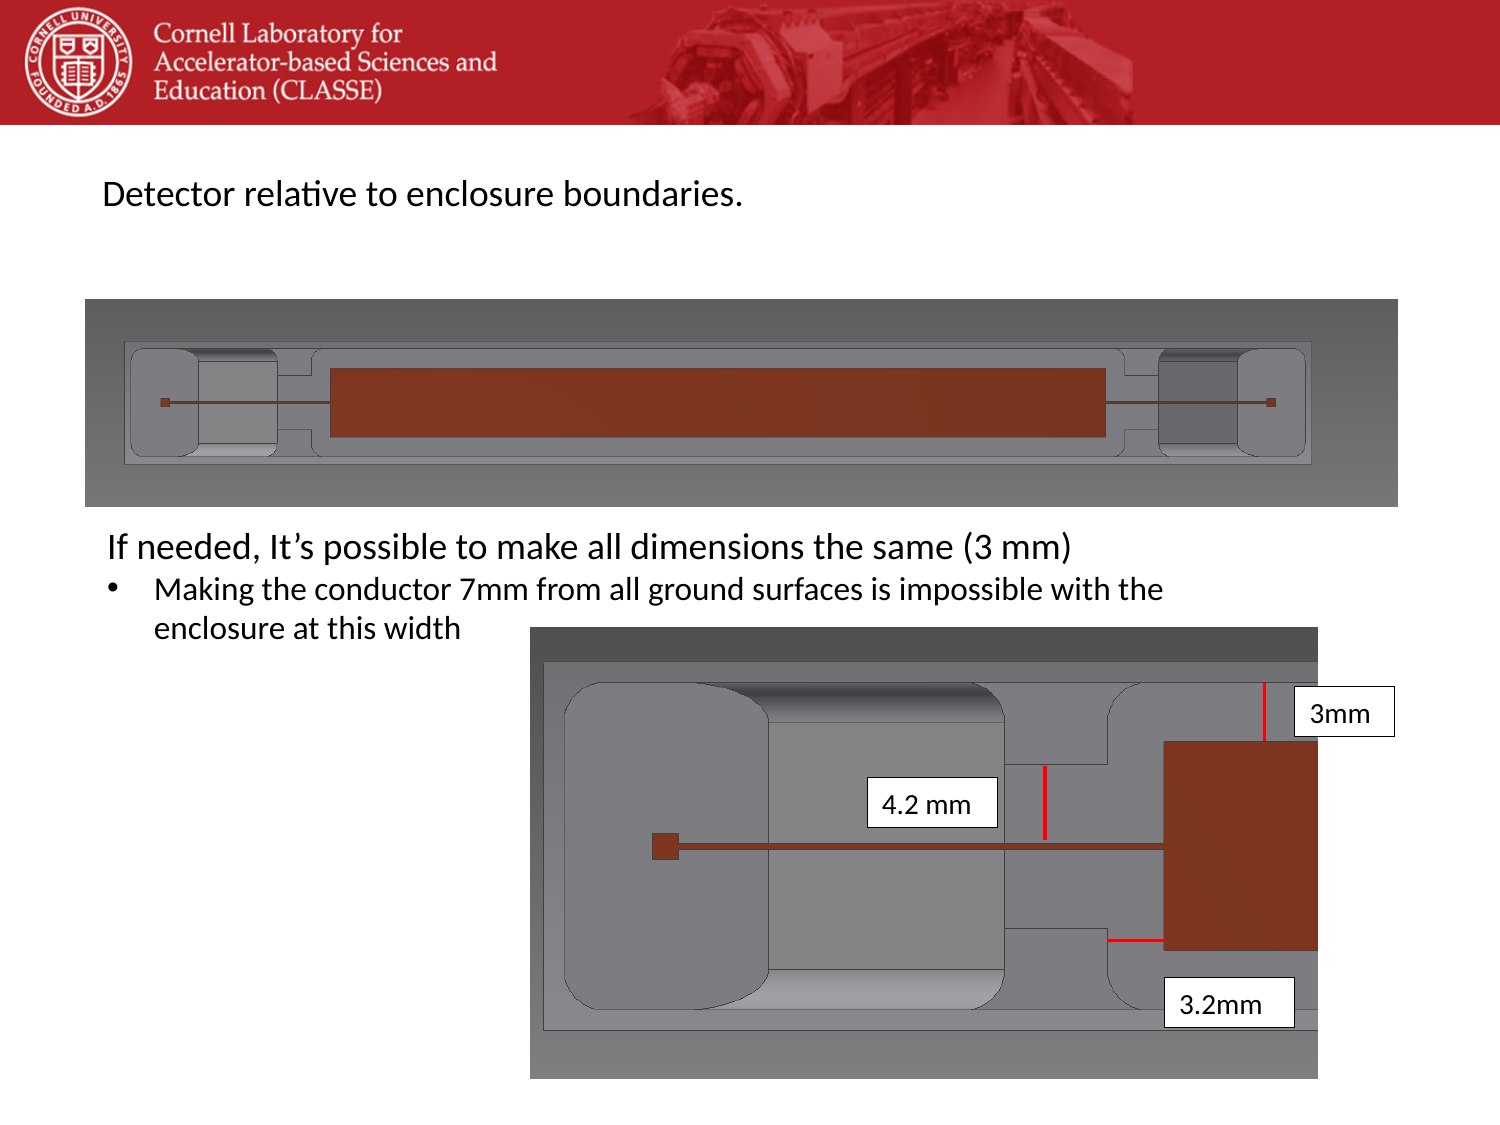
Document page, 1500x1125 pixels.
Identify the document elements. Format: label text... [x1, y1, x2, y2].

text_box Detector relative to enclosure boundaries. [87, 161, 1185, 222]
text_box 4.2 mm [867, 777, 998, 828]
picture [0, 0, 1500, 125]
picture [530, 627, 1318, 1079]
picture [85, 299, 1398, 507]
text_box 3mm [1294, 686, 1395, 737]
text_box If needed, It’s possible to make all dimensions the same (3 mm) Making the conductor 7mm from all ground surfaces is impossible with the enclosure at this width [92, 514, 1190, 655]
text_box 3.2mm [1164, 977, 1295, 1028]
